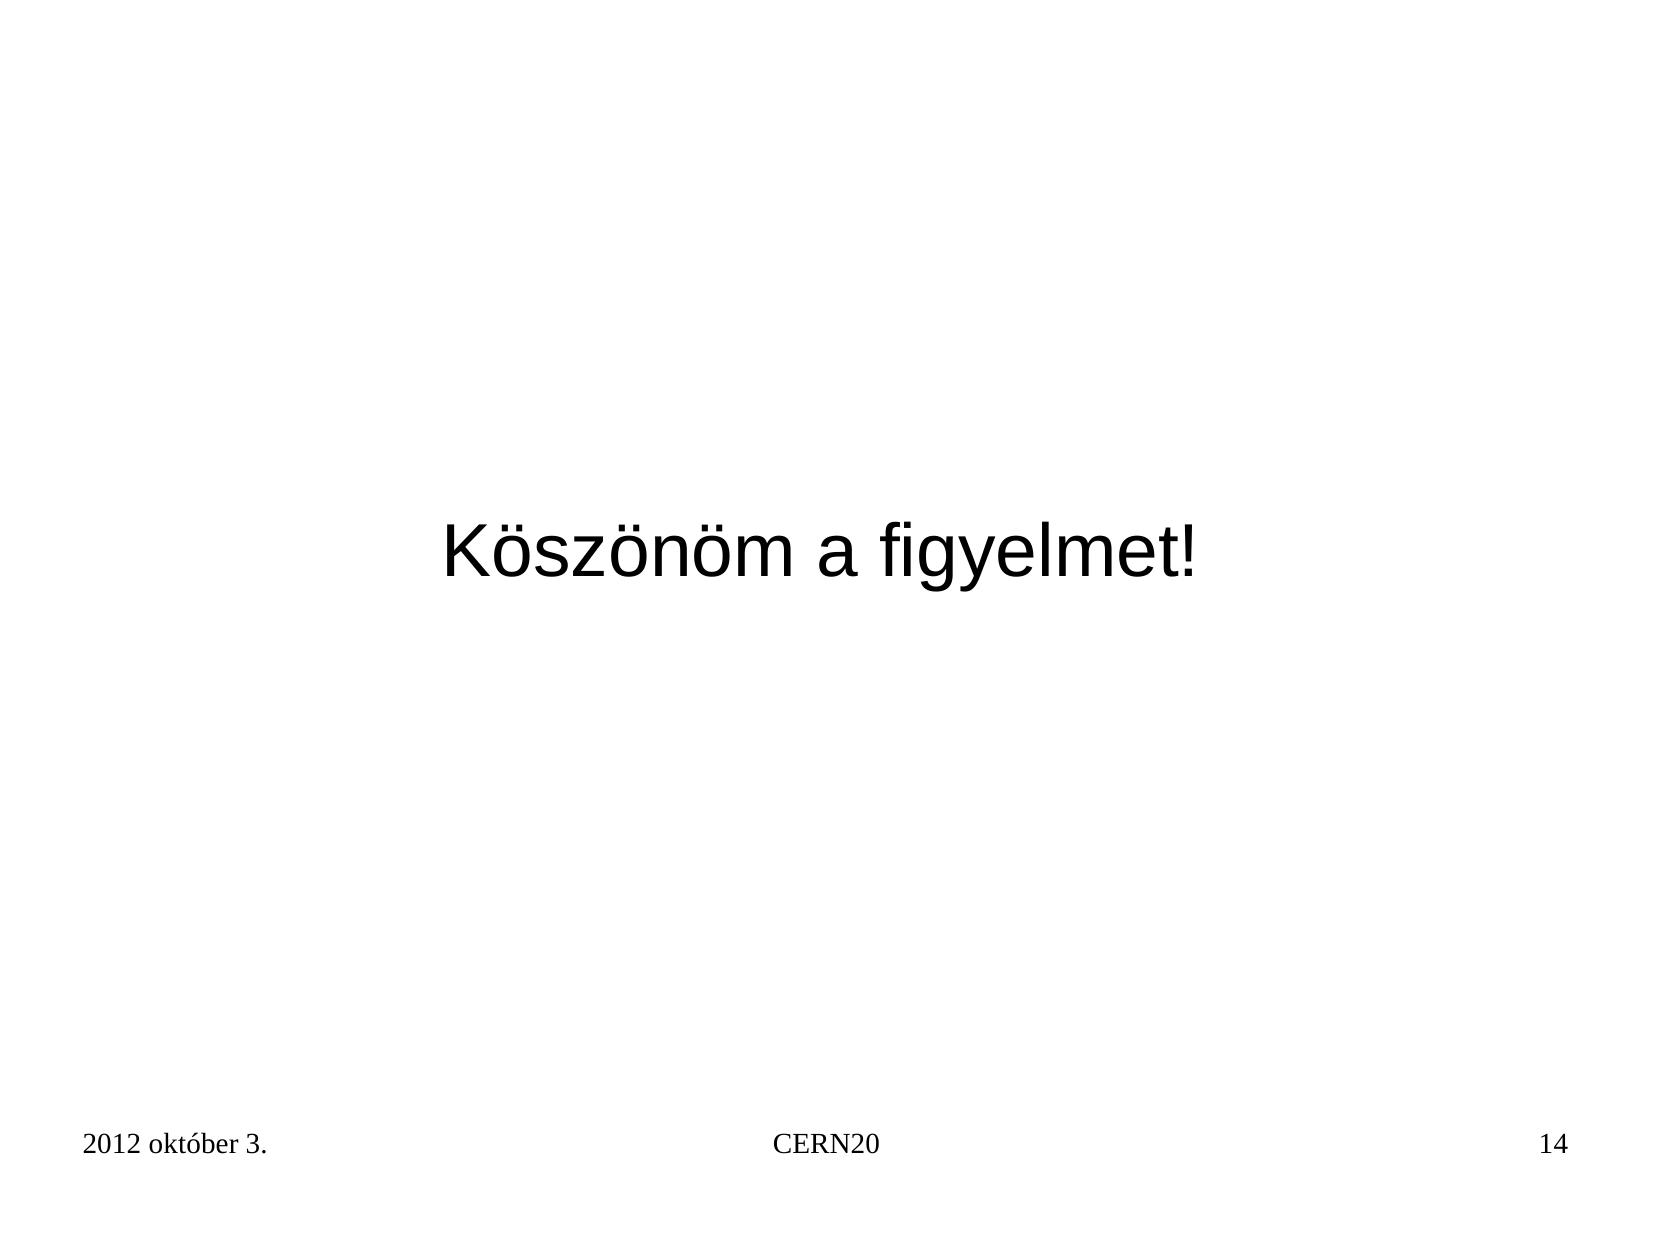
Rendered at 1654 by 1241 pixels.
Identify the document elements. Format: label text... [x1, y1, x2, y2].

title Köszönöm a figyelmet! [76, 456, 1565, 650]
